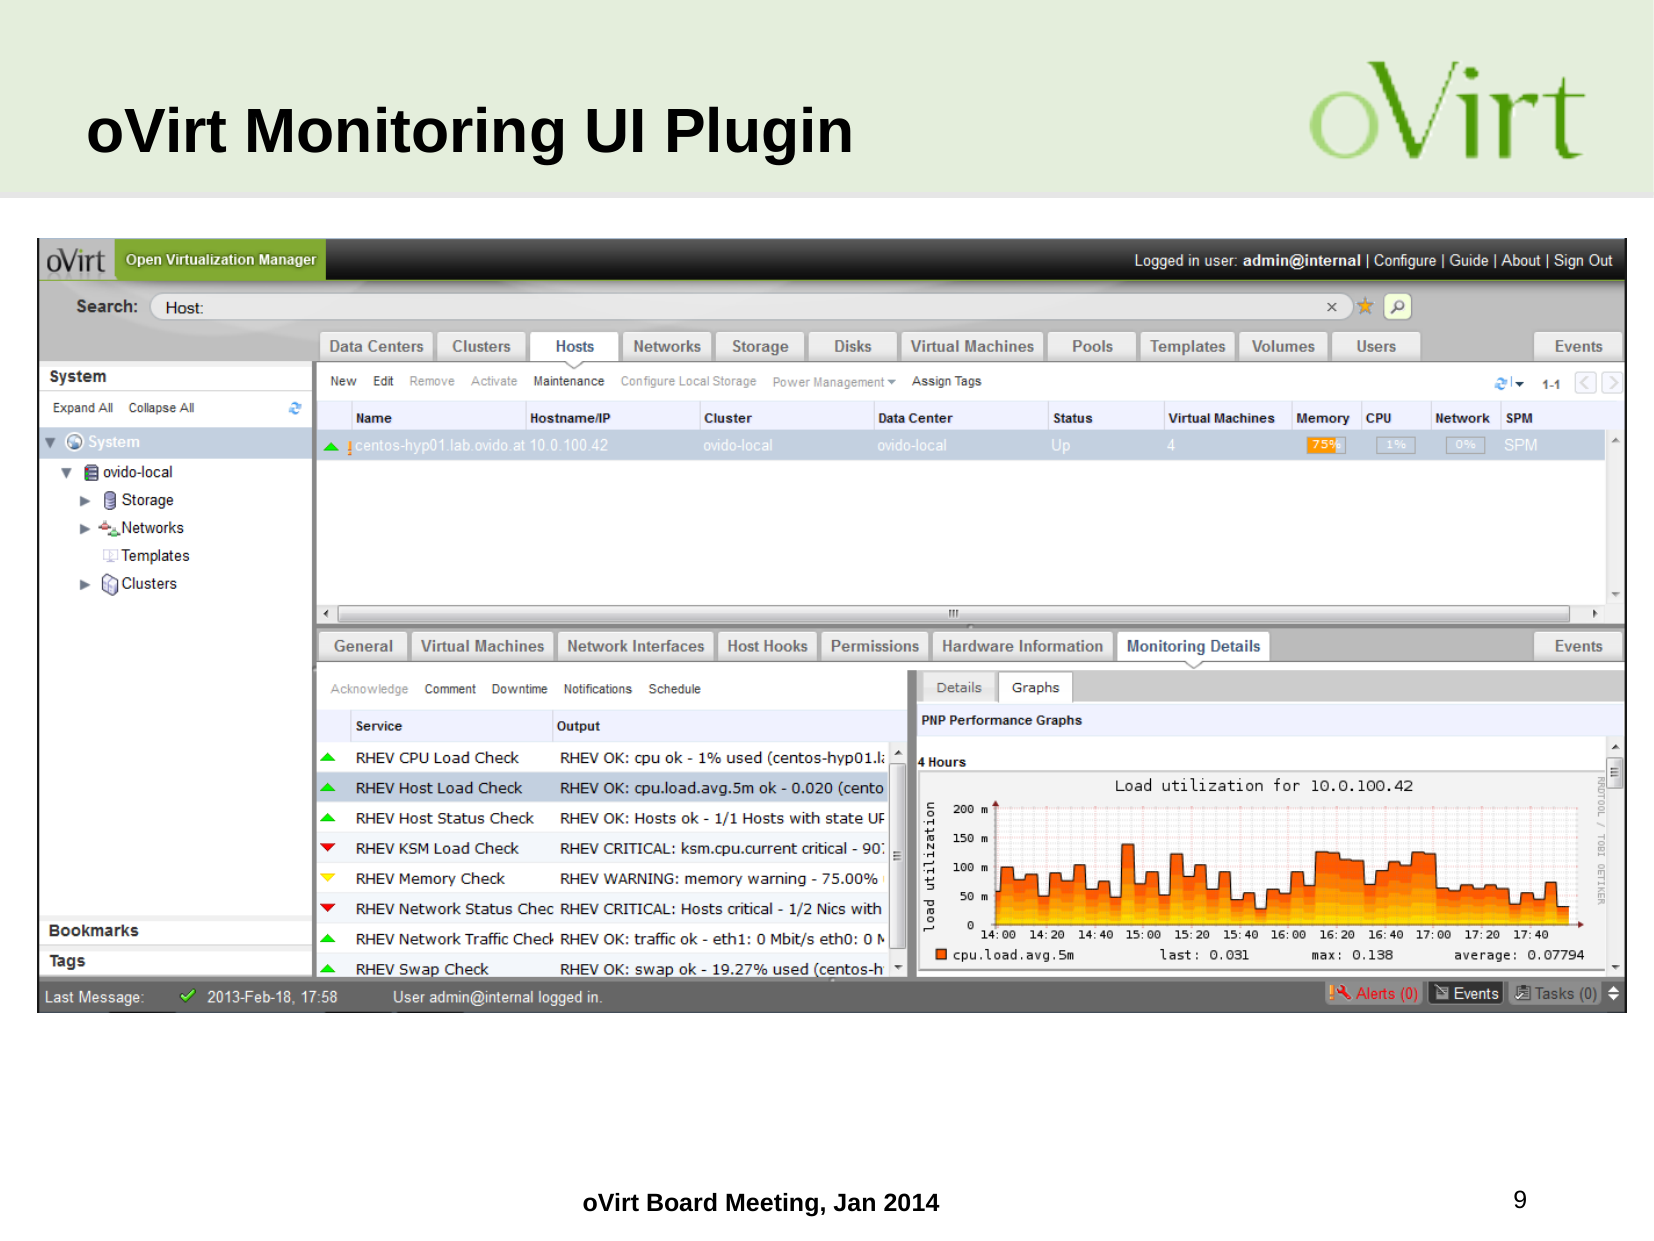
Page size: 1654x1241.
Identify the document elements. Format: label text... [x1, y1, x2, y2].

picture [1307, 36, 1613, 180]
picture [37, 238, 1627, 1013]
title oVirt Monitoring UI Plugin [86, 36, 1307, 225]
